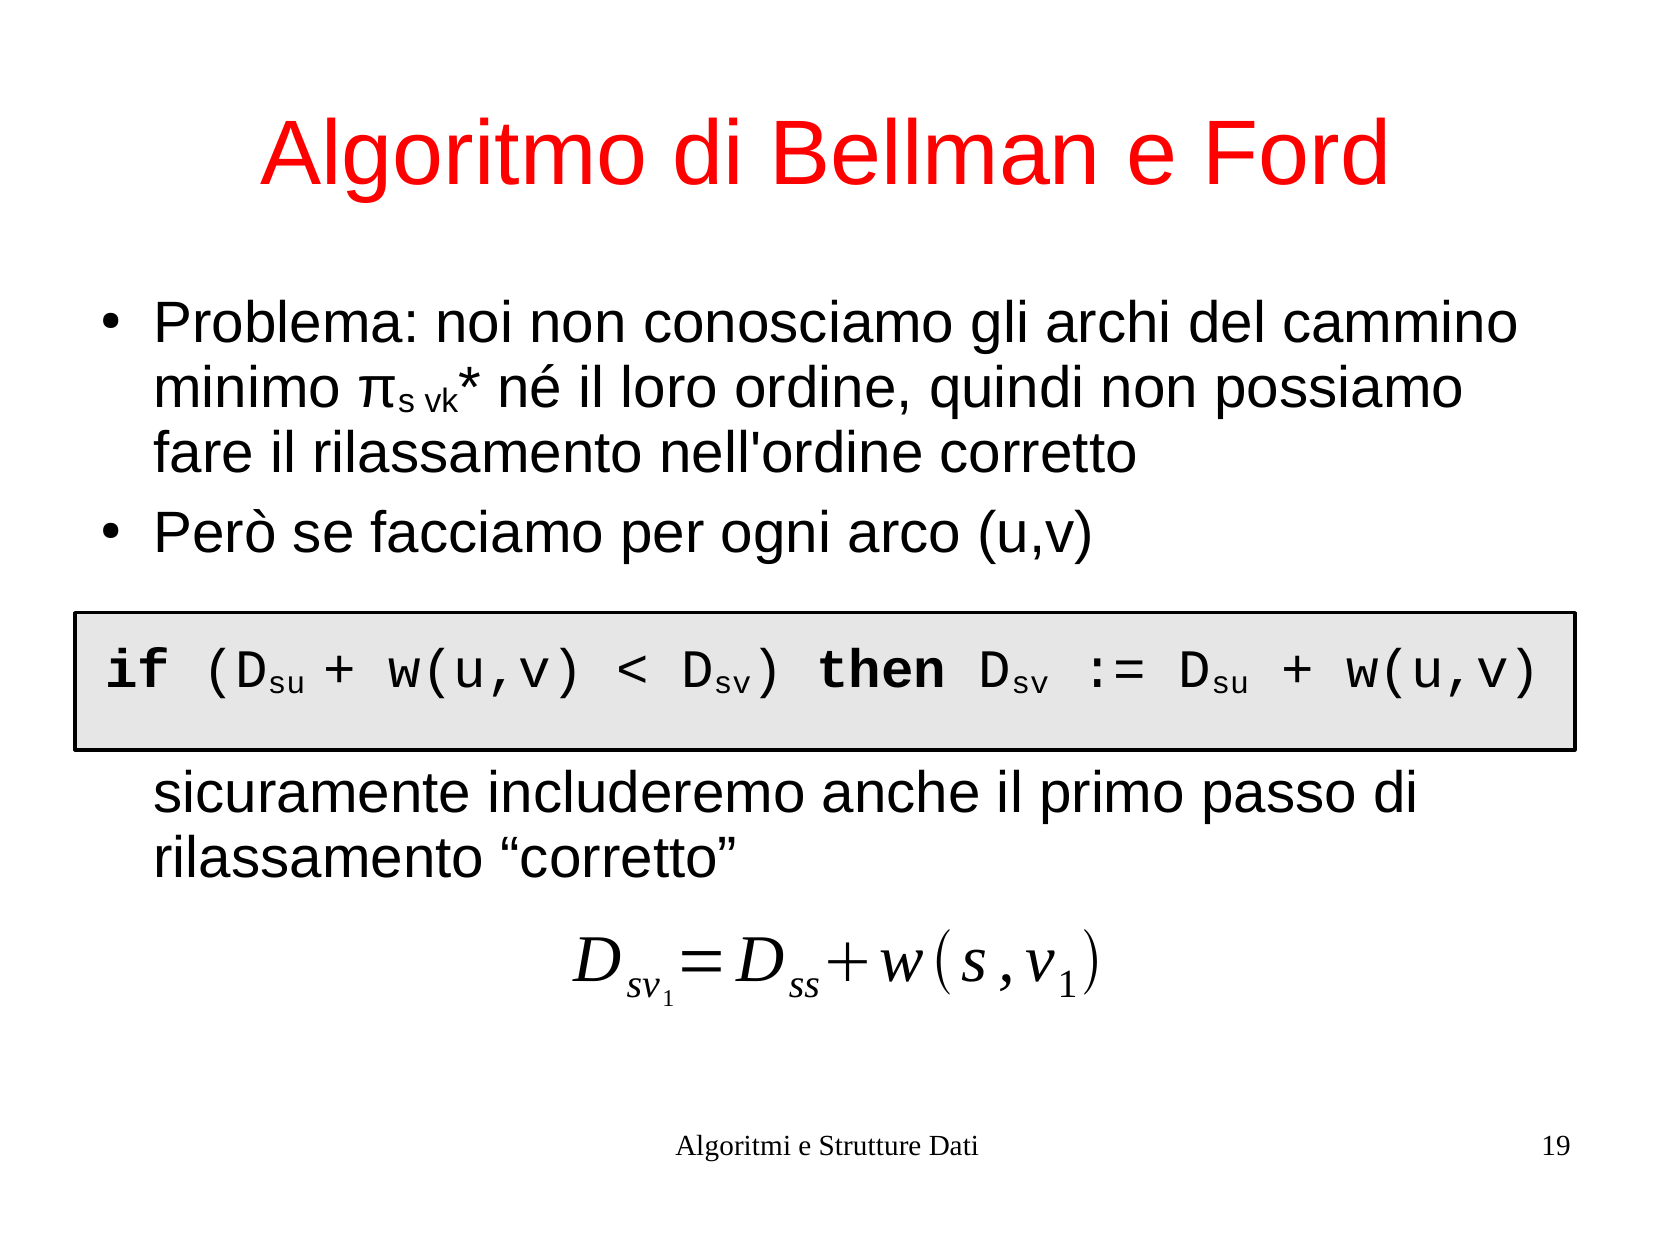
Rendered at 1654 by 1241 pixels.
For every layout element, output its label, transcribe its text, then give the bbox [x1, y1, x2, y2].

chart [562, 922, 1108, 1013]
text_box if (Dsu + w(u,v) < Dsv) then Dsv := Dsu + w(u,v) [75, 612, 1576, 751]
title Algoritmo di Bellman e Ford [82, 49, 1571, 257]
list Problema: noi non conosciamo gli archi del cammino minimo πs vk* né il loro ordine, quindi non possiamo fare il rilassamento nell'ordine corretto Però se facciamo per ogni arco (u,v) sicuramente includeremo anche il primo passo di rilassamento “corretto” [82, 290, 1571, 611]
list Problema: noi non conosciamo gli archi del cammino minimo πs vk* né il loro ordine, quindi non possiamo fare il rilassamento nell'ordine corretto Però se facciamo per ogni arco (u,v) sicuramente includeremo anche il primo passo di rilassamento “corretto” [82, 752, 1571, 1109]
